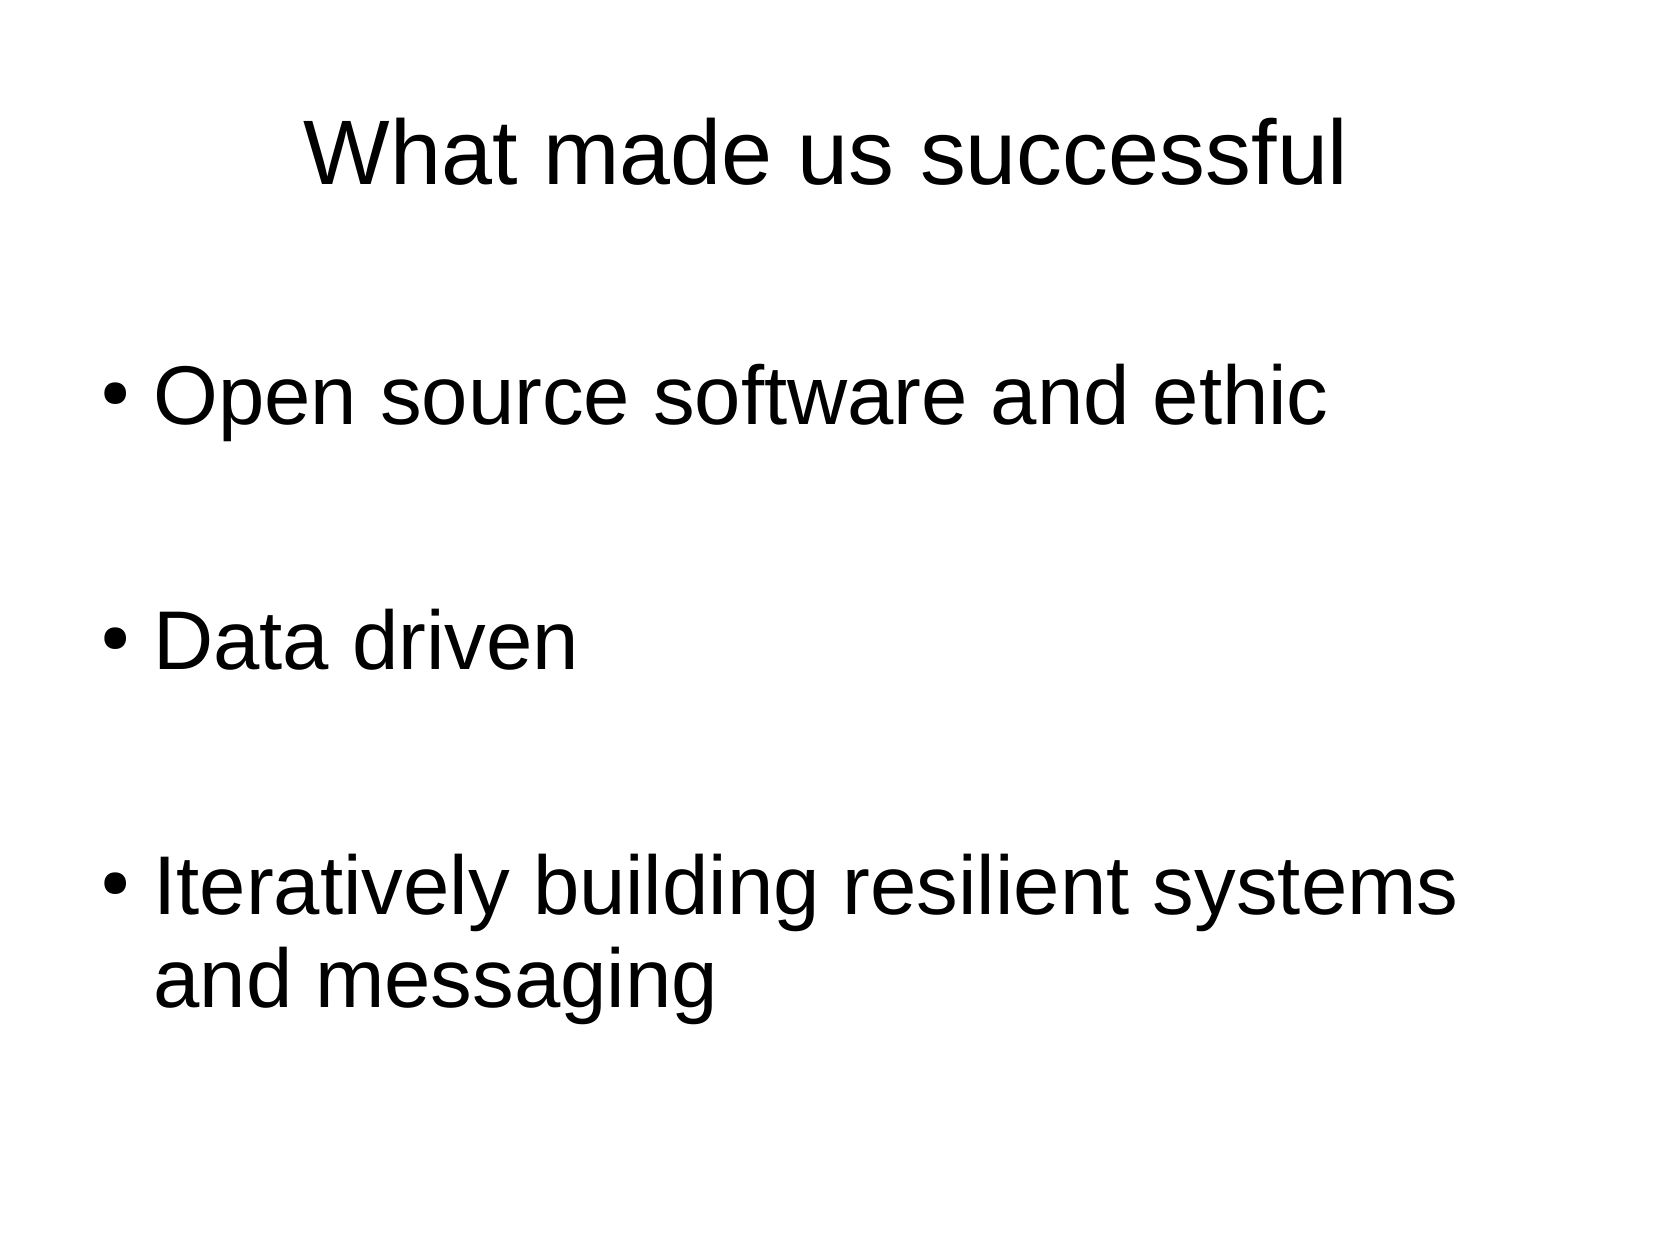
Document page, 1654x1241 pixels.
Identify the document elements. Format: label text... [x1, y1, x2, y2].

list Open source software and ethic Data driven Iteratively building resilient systems and messaging [82, 349, 1571, 1168]
title What made us successful [82, 49, 1571, 257]
